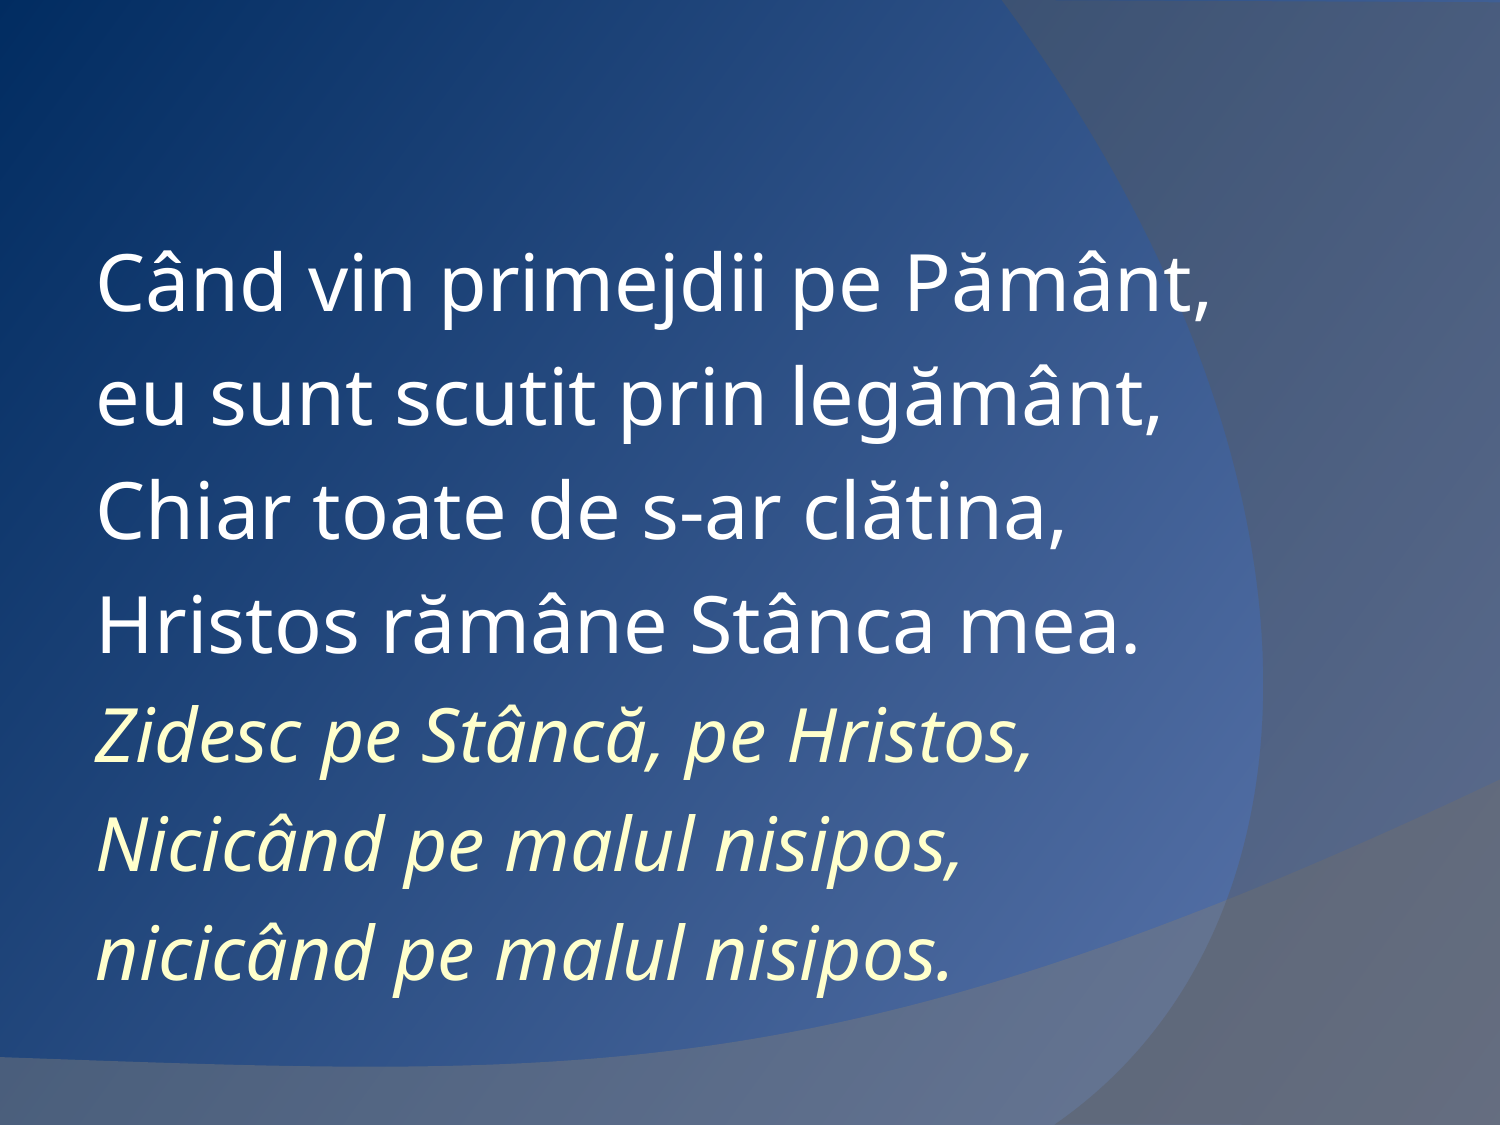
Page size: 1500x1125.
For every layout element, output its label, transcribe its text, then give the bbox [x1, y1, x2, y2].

list Când vin primejdii pe Pământ, eu sunt scutit prin legământ, Chiar toate de s-ar clătina, Hristos rămâne Stânca mea. Zidesc pe Stâncă, pe Hristos, Nicicând pe malul nisipos, nicicând pe malul nisipos. [75, 224, 1426, 1005]
title [75, 45, 1426, 224]
